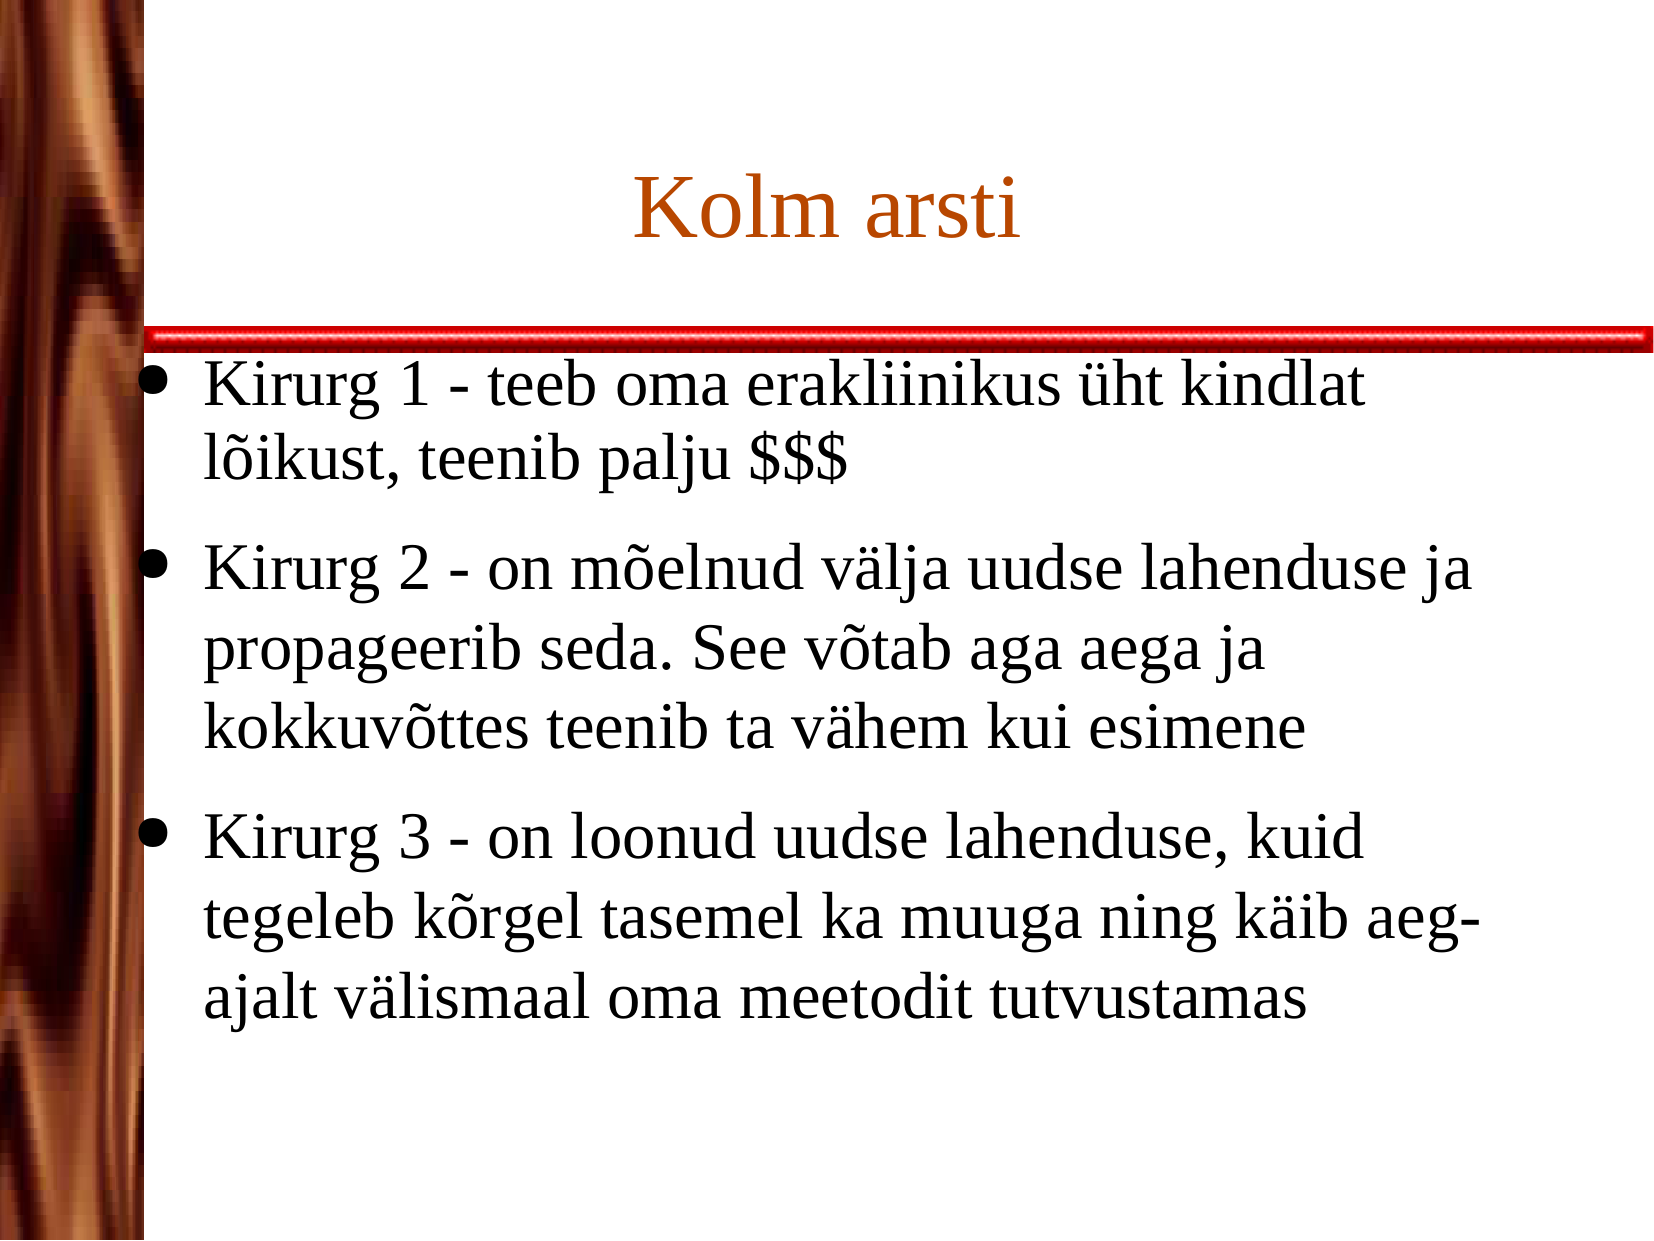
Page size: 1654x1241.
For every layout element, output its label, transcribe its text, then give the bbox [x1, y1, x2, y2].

picture [0, 0, 1654, 1240]
title Kolm arsti [121, 102, 1534, 310]
list Kirurg 1 - teeb oma erakliinikus üht kindlat lõikust, teenib palju $$$ Kirurg 2 - on mõelnud välja uudse lahenduse ja propageerib seda. See võtab aga aega ja kokkuvõttes teenib ta vähem kui esimene Kirurg 3 - on loonud uudse lahenduse, kuid tegeleb kõrgel tasemel ka muuga ning käib aeg-ajalt välismaal oma meetodit tutvustamas [121, 344, 1534, 1126]
